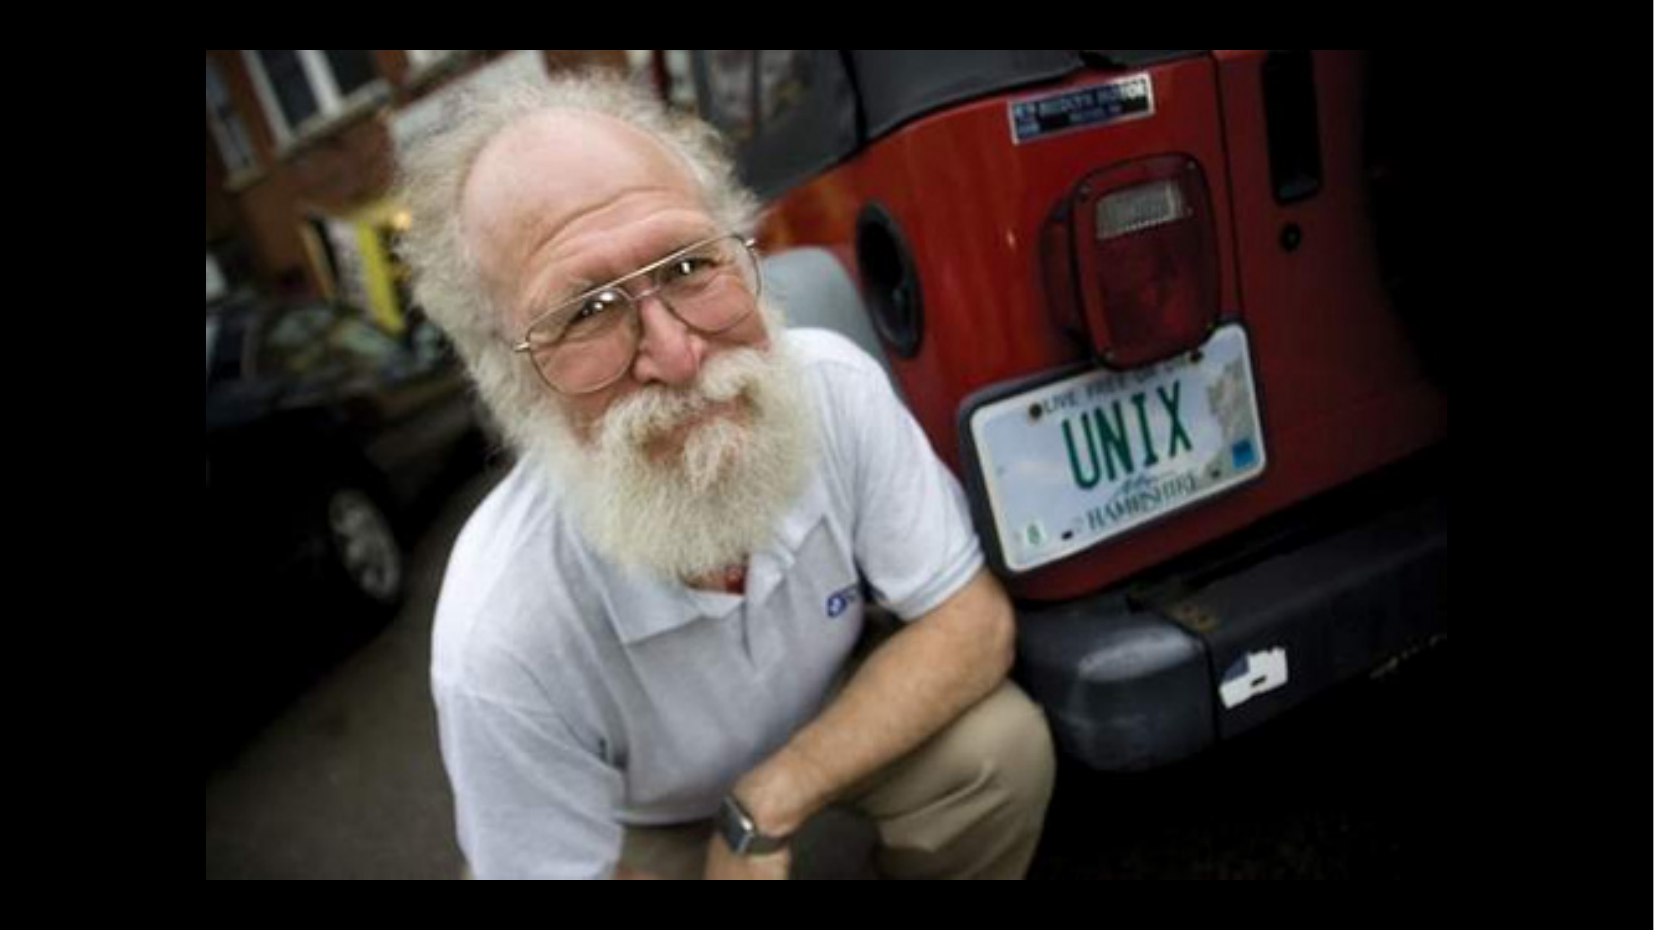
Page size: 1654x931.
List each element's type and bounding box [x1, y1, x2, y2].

picture [206, 50, 1447, 880]
